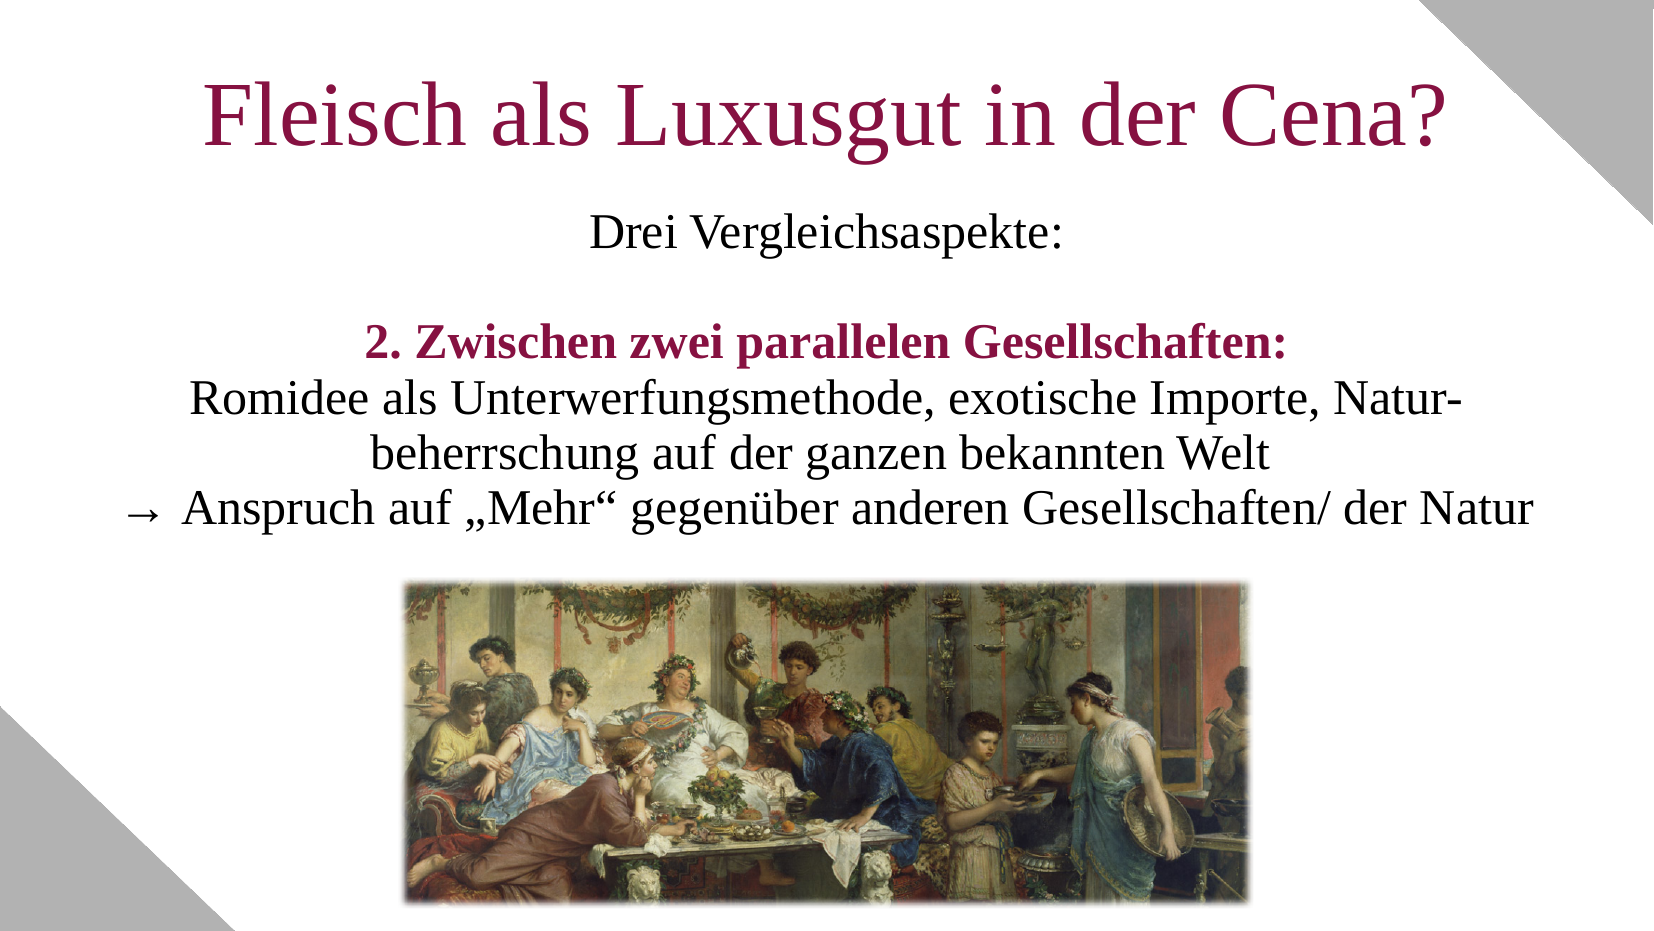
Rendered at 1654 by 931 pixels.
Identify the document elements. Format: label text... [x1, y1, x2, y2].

text_box [1419, 0, 1654, 225]
title Fleisch als Luxusgut in der Cena? [82, 37, 1571, 193]
text_box [0, 706, 235, 931]
subtitle Drei Vergleichsaspekte: 2. Zwischen zwei parallelen Gesellschaften: Romidee als Unterwerfungsmethode, exotische Importe, Natur-beherrschung auf der ganzen bekannten Welt → Anspruch auf „Mehr“ gegenüber anderen Gesellschaften/ der Natur [82, 203, 1571, 882]
picture [398, 577, 1254, 909]
